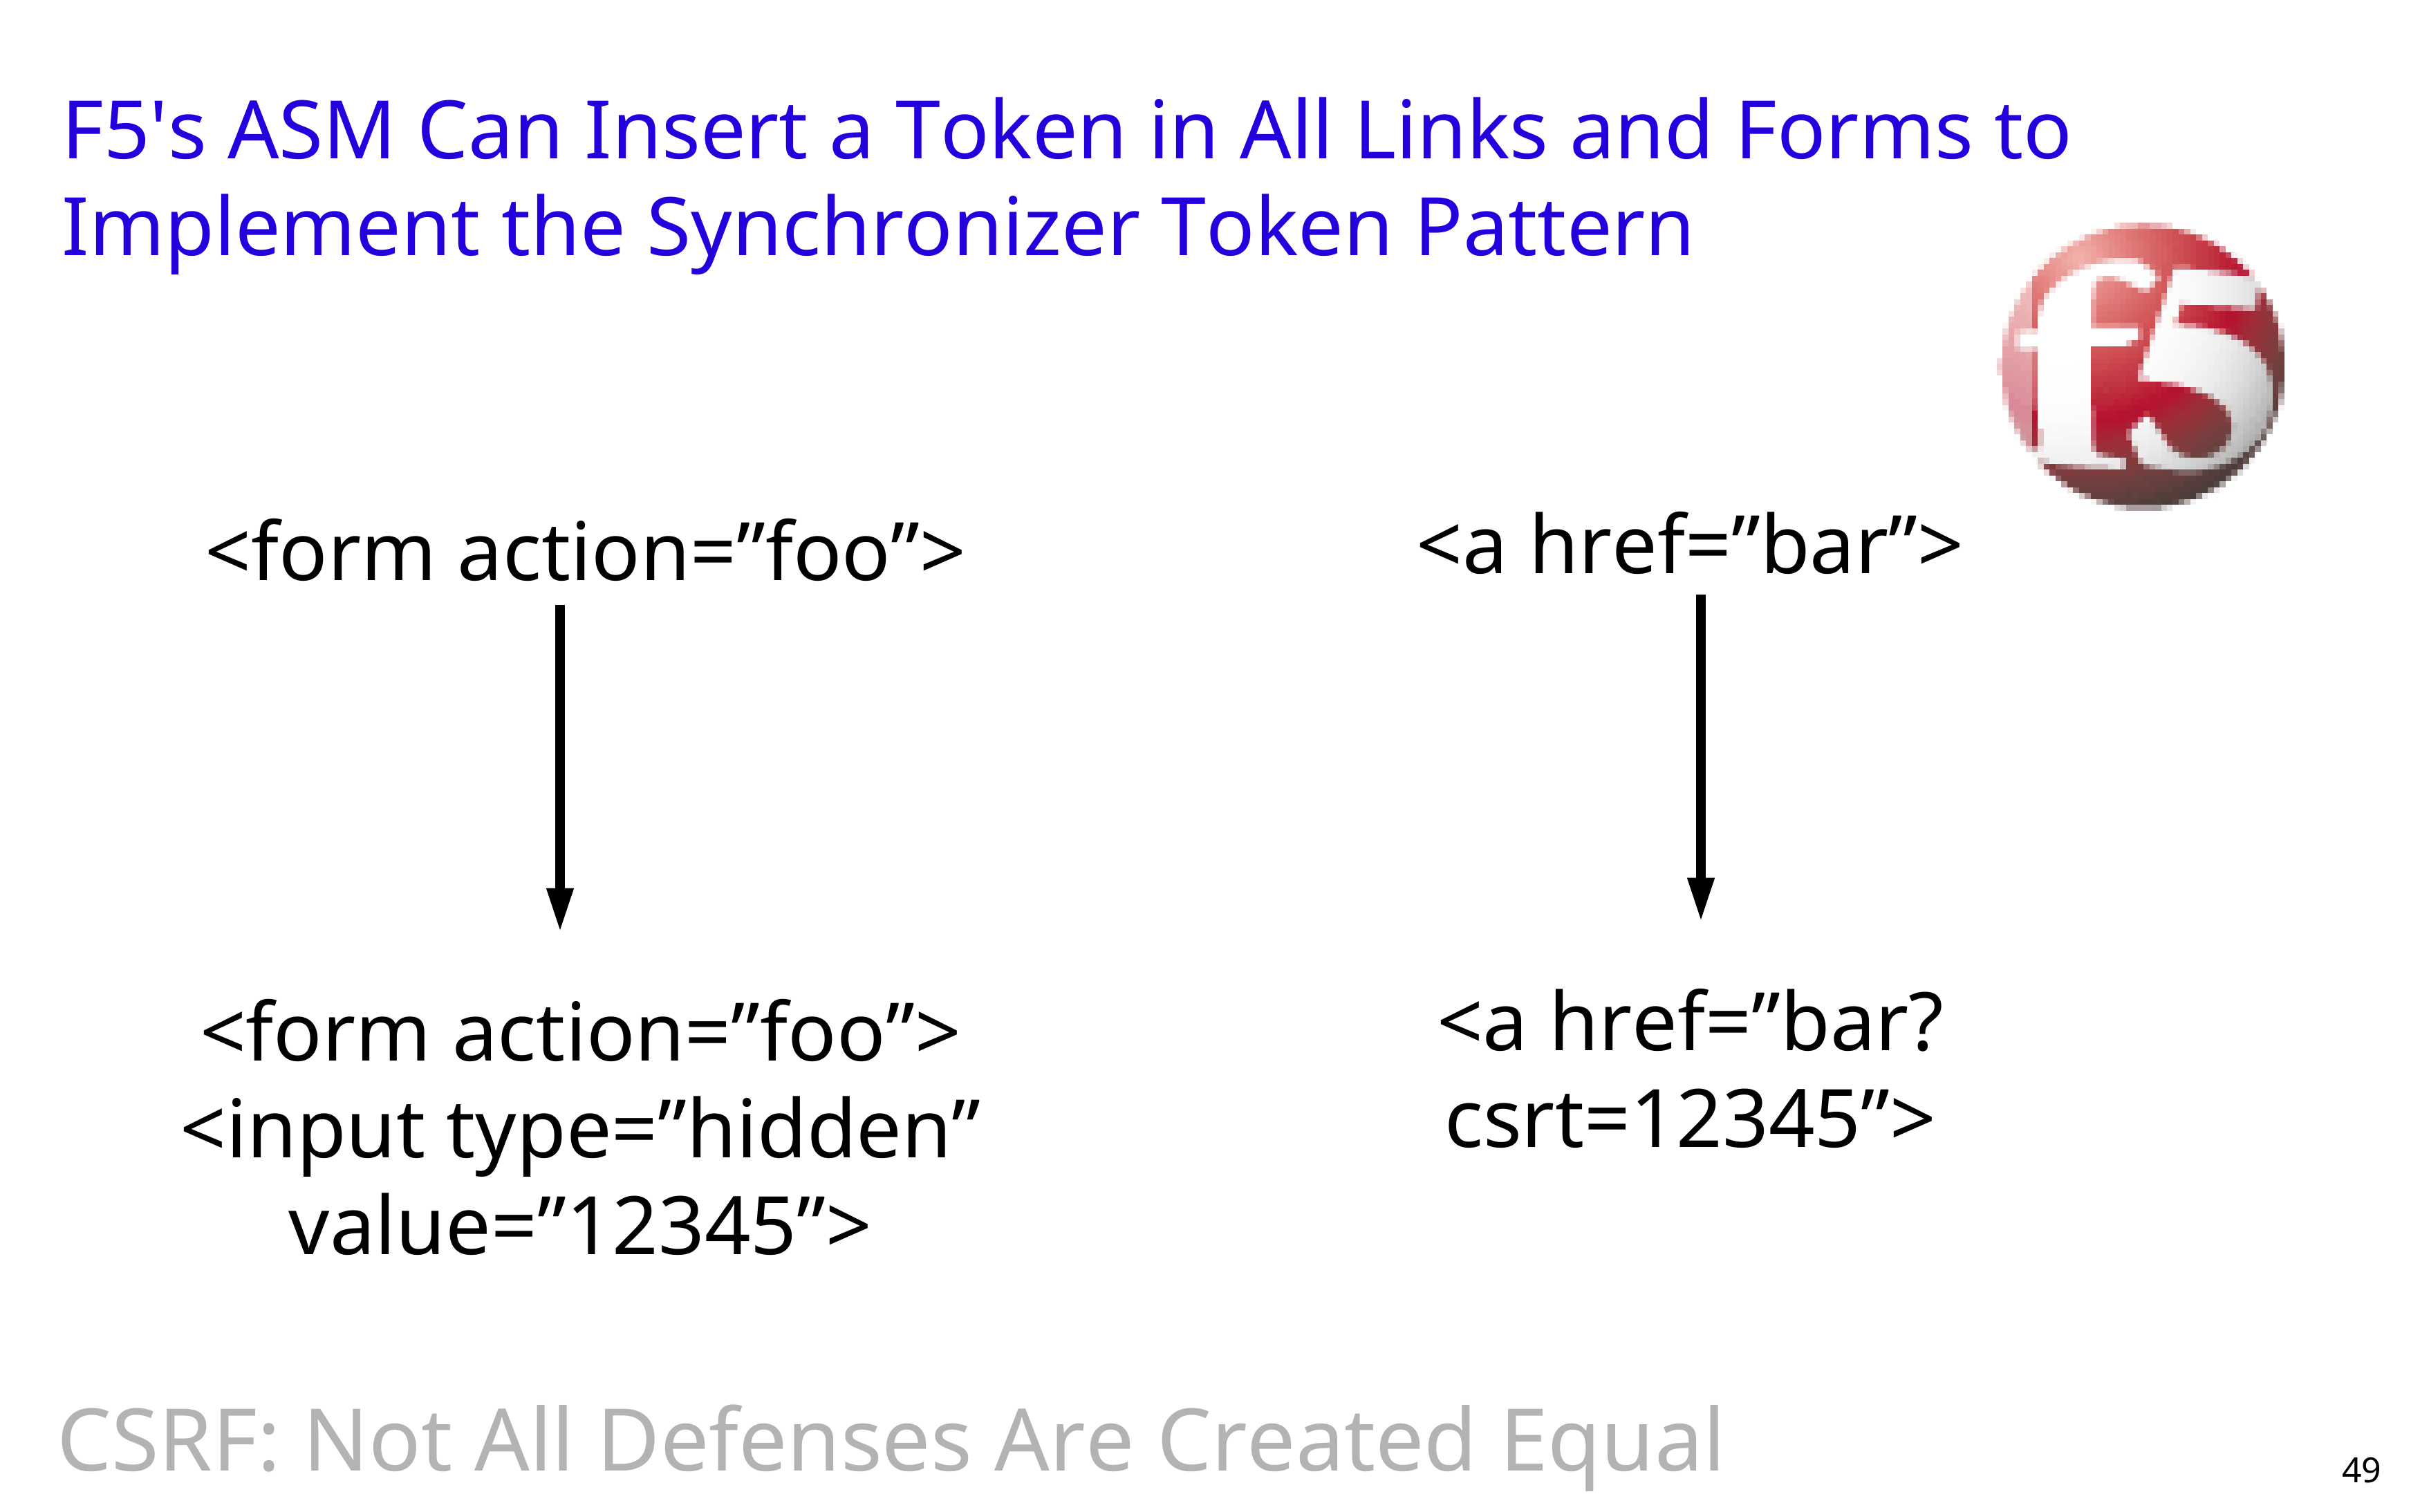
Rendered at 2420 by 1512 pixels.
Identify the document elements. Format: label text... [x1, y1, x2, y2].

picture [1991, 217, 2343, 570]
text_box <a href=”bar”> [1182, 487, 2199, 595]
text_box <a href=”bar?csrt=12345”> [1182, 964, 2199, 1072]
text_box F5's ASM Can Insert a Token in All Links and Forms to Implement the Synchronizer Token Pattern [52, 73, 2293, 277]
text_box <number> [2334, 1443, 2390, 1497]
text_box <form action=”foo”> <input type=”hidden” value=”12345”> [145, 975, 1017, 1276]
text_box <form action=”foo”> [156, 494, 1017, 602]
